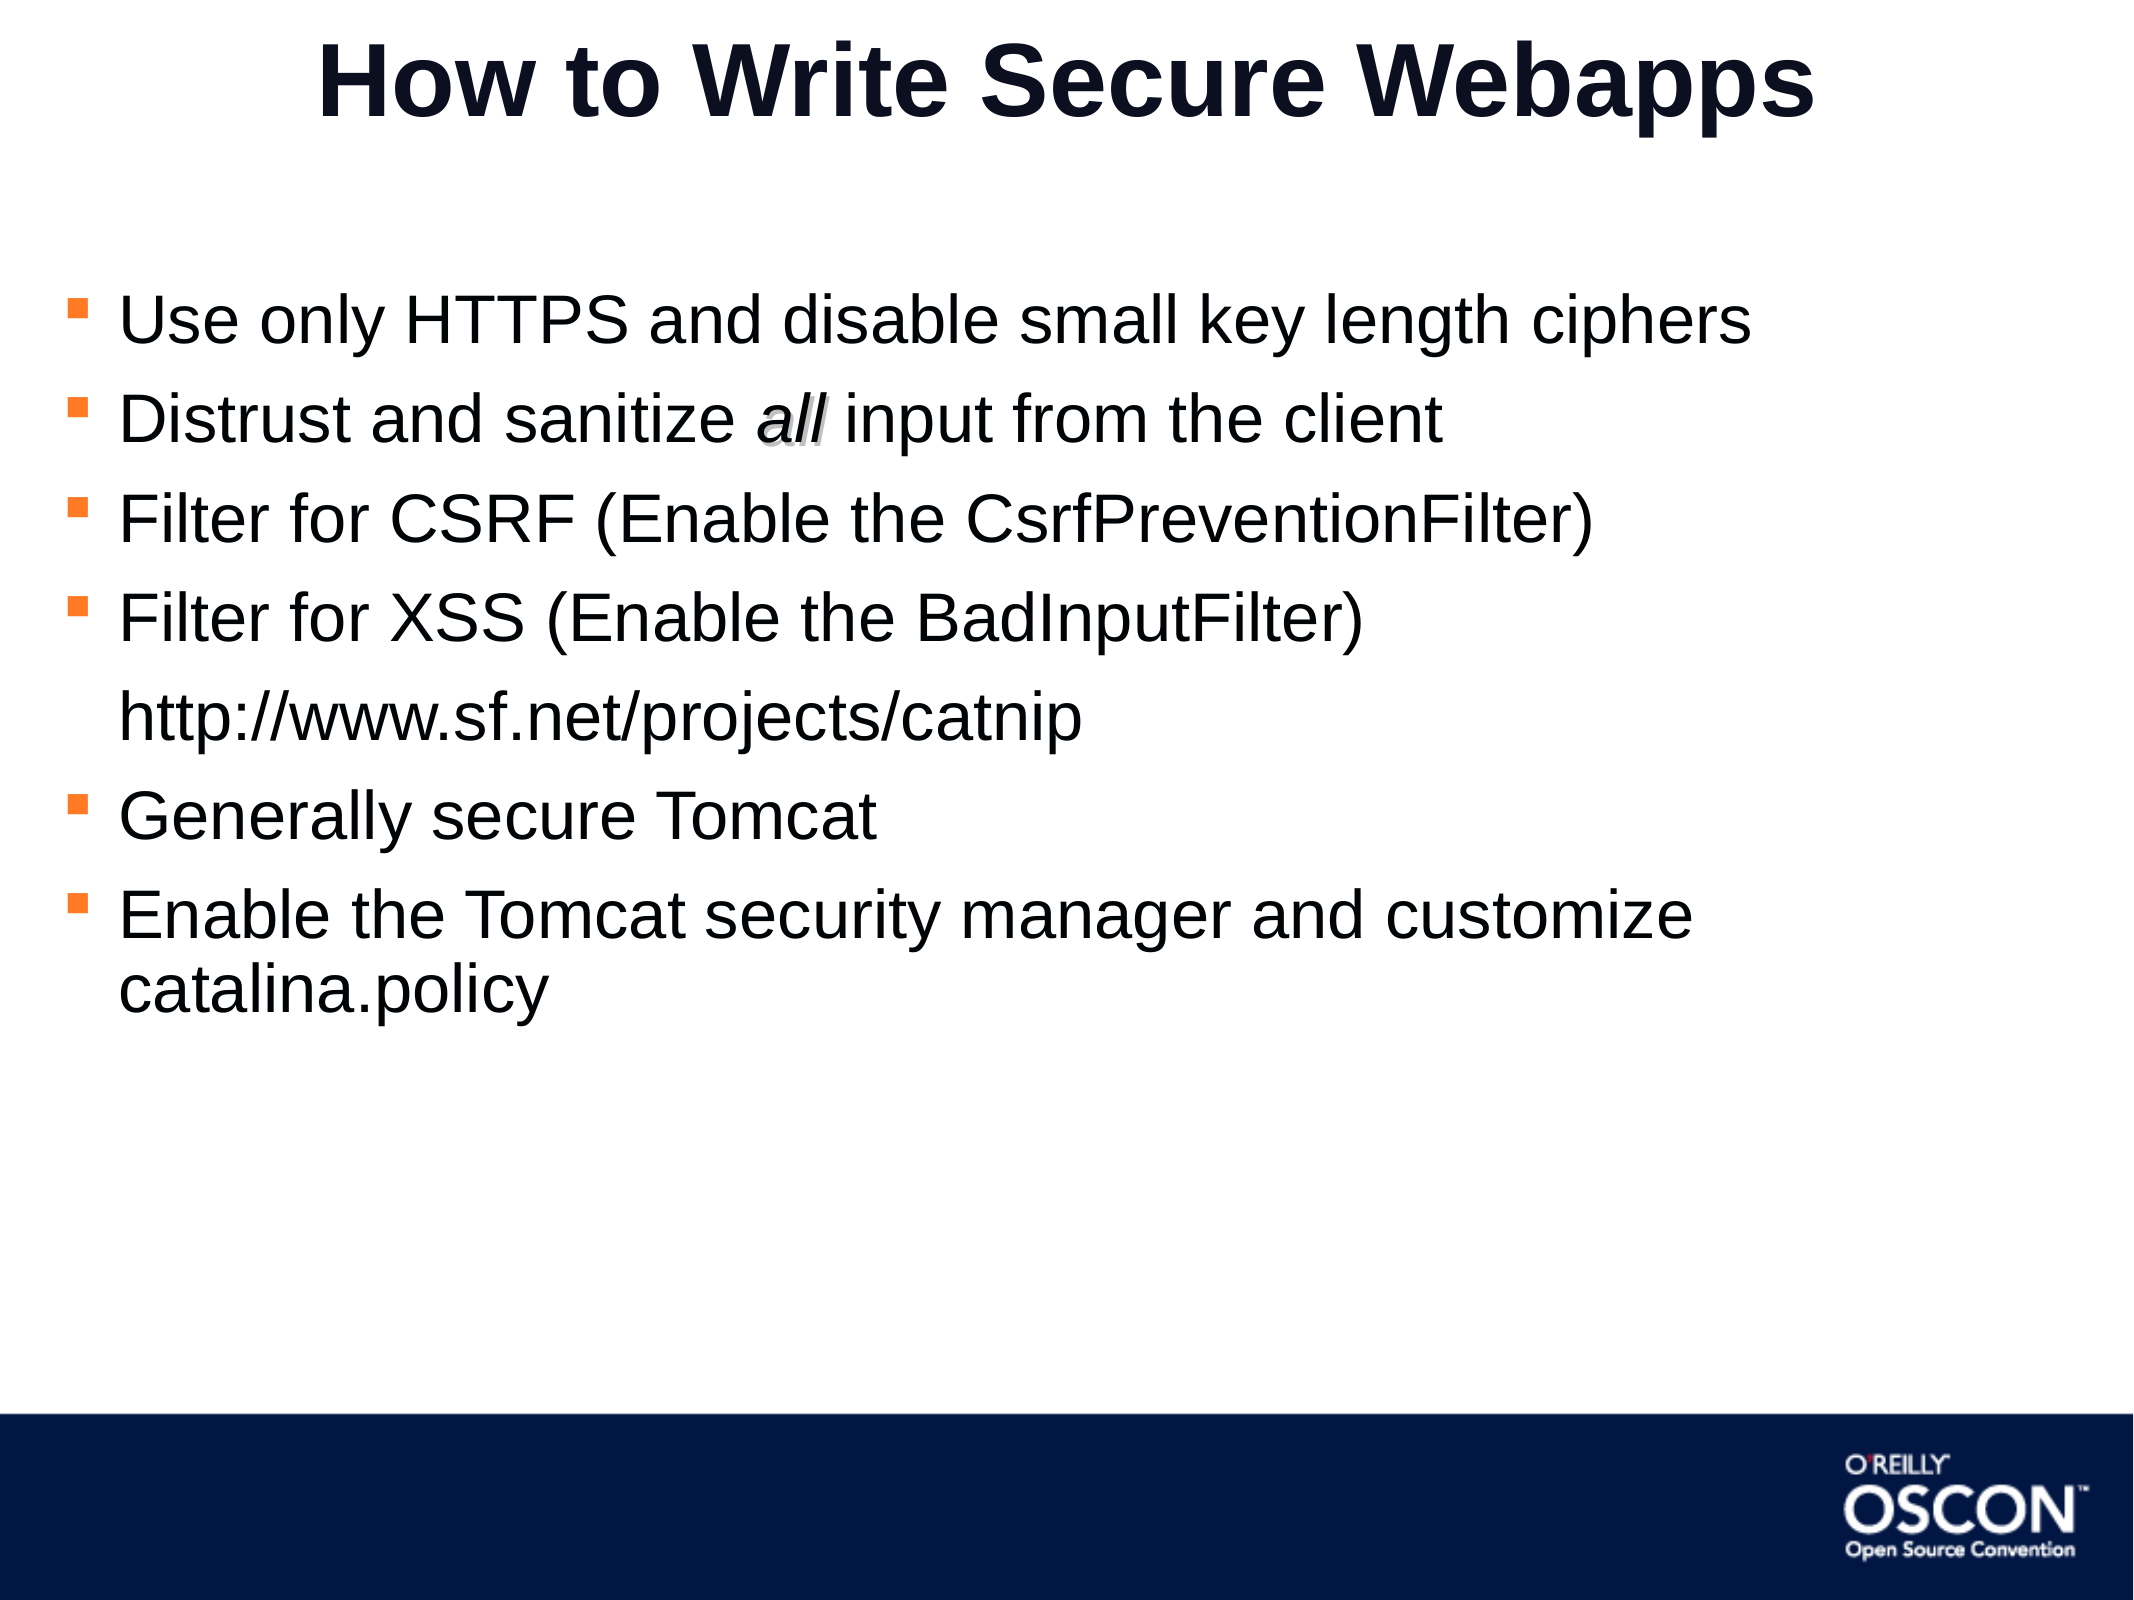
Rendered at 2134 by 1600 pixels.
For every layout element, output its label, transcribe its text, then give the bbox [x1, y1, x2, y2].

picture [0, 0, 2134, 1600]
list Use only HTTPS and disable small key length ciphers Distrust and sanitize all input from the client Filter for CSRF (Enable the CsrfPreventionFilter) Filter for XSS (Enable the BadInputFilter) http://www.sf.net/projects/catnip Generally secure Tomcat Enable the Tomcat security manager and customize catalina.policy [47, 168, 2100, 1419]
title How to Write Secure Webapps [41, 0, 2094, 151]
